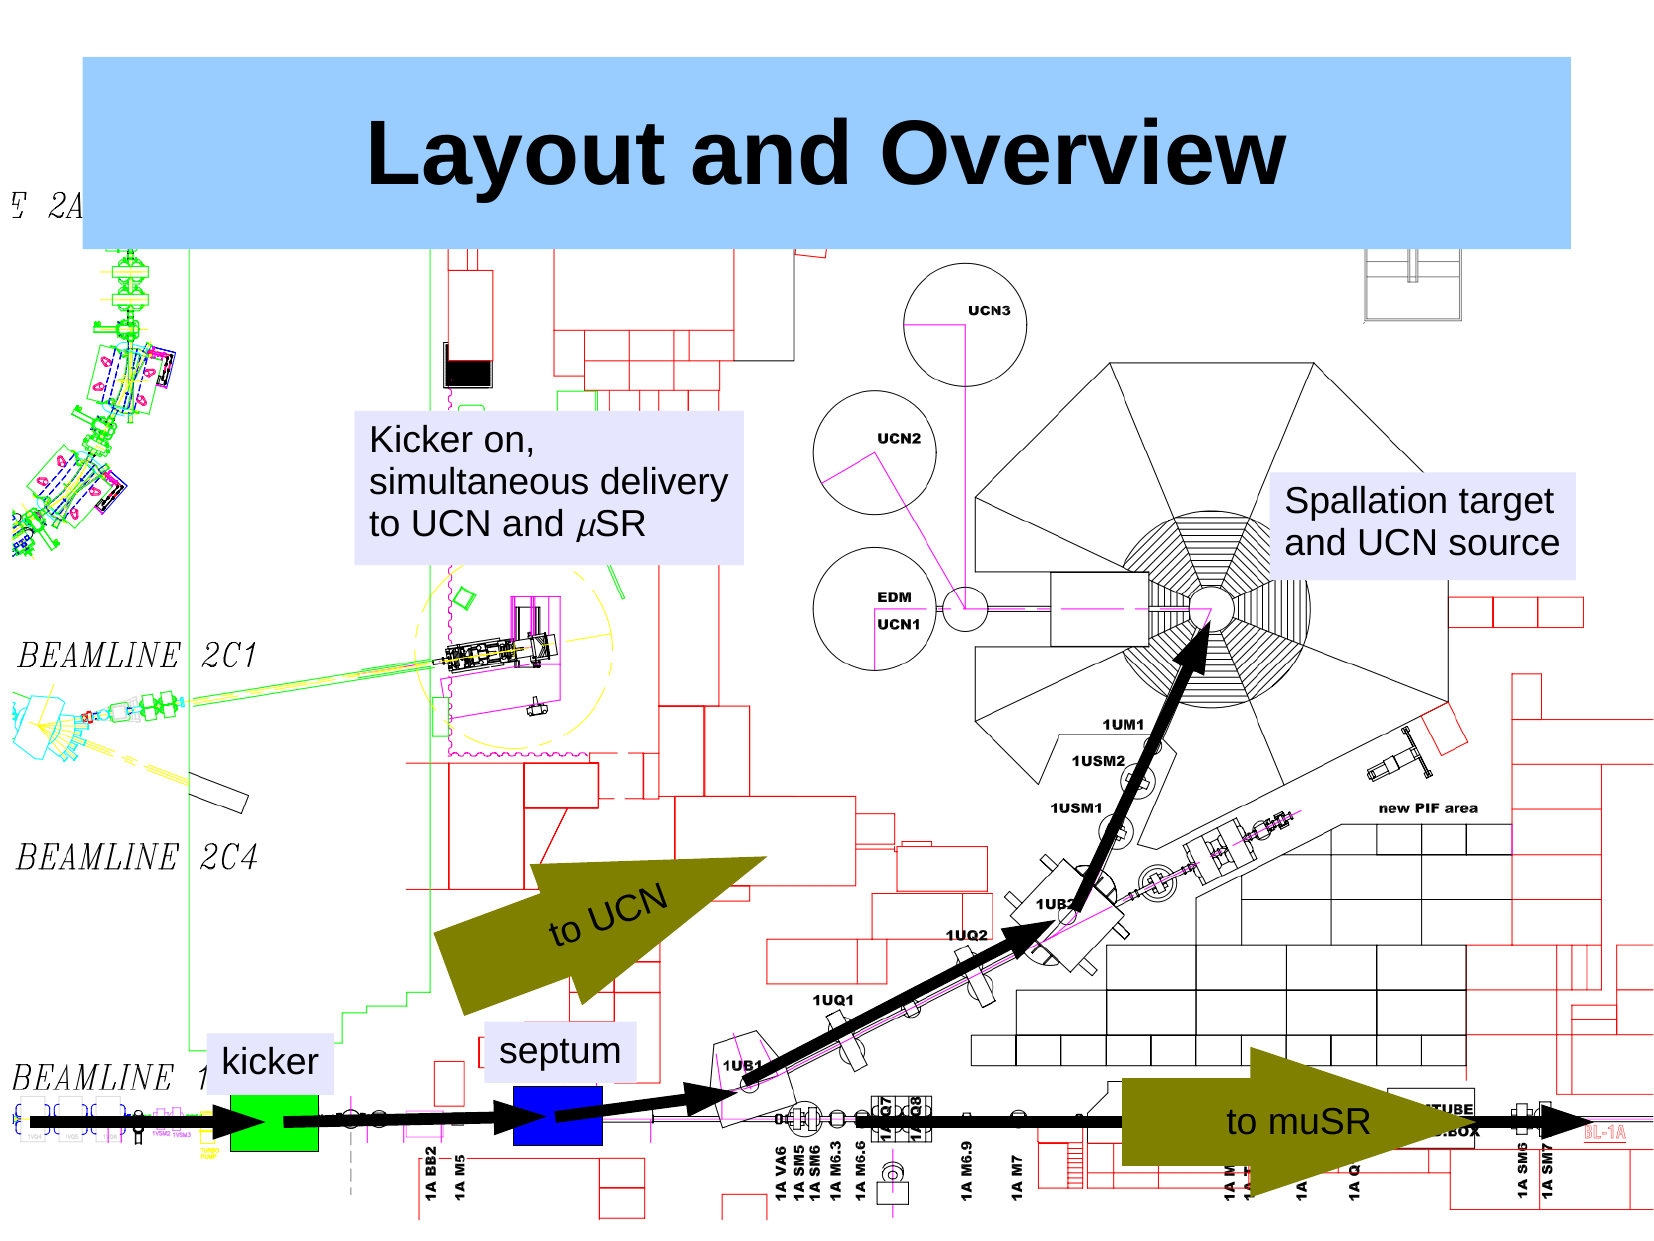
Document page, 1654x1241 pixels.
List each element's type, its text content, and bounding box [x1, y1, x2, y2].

text_box Spallation target and UCN source [1269, 472, 1576, 581]
picture [0, 167, 1654, 1231]
text_box septum [484, 1021, 637, 1083]
text_box kicker [206, 1033, 334, 1095]
text_box [230, 1095, 319, 1152]
title Layout and Overview [82, 56, 1571, 250]
text_box Kicker on, simultaneous delivery to UCN and SR [354, 410, 744, 566]
text_box [513, 1086, 603, 1146]
